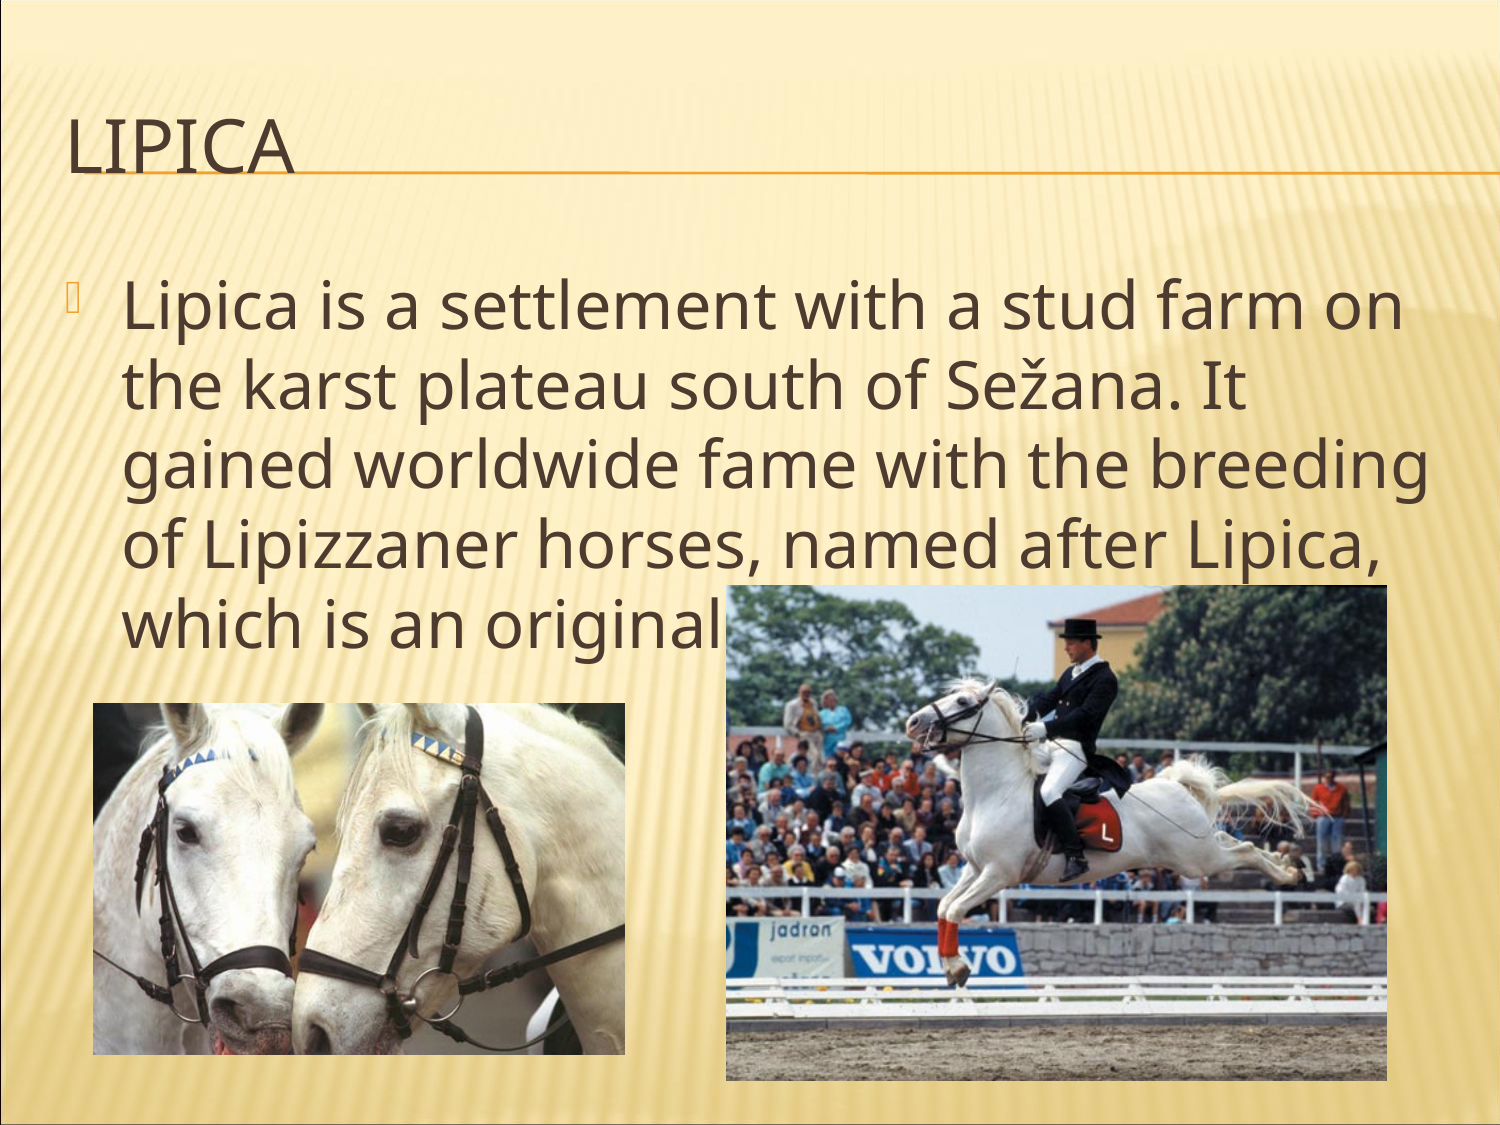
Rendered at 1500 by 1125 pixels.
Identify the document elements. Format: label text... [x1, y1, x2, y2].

picture [0, 0, 1500, 1125]
title lipica [50, 75, 1475, 213]
list Lipica is a settlement with a stud farm on the karst plateau south of Sežana. It gained worldwide fame with the breeding of Lipizzaner horses, named after Lipica, which is an original Slovenian name. [50, 254, 1475, 998]
